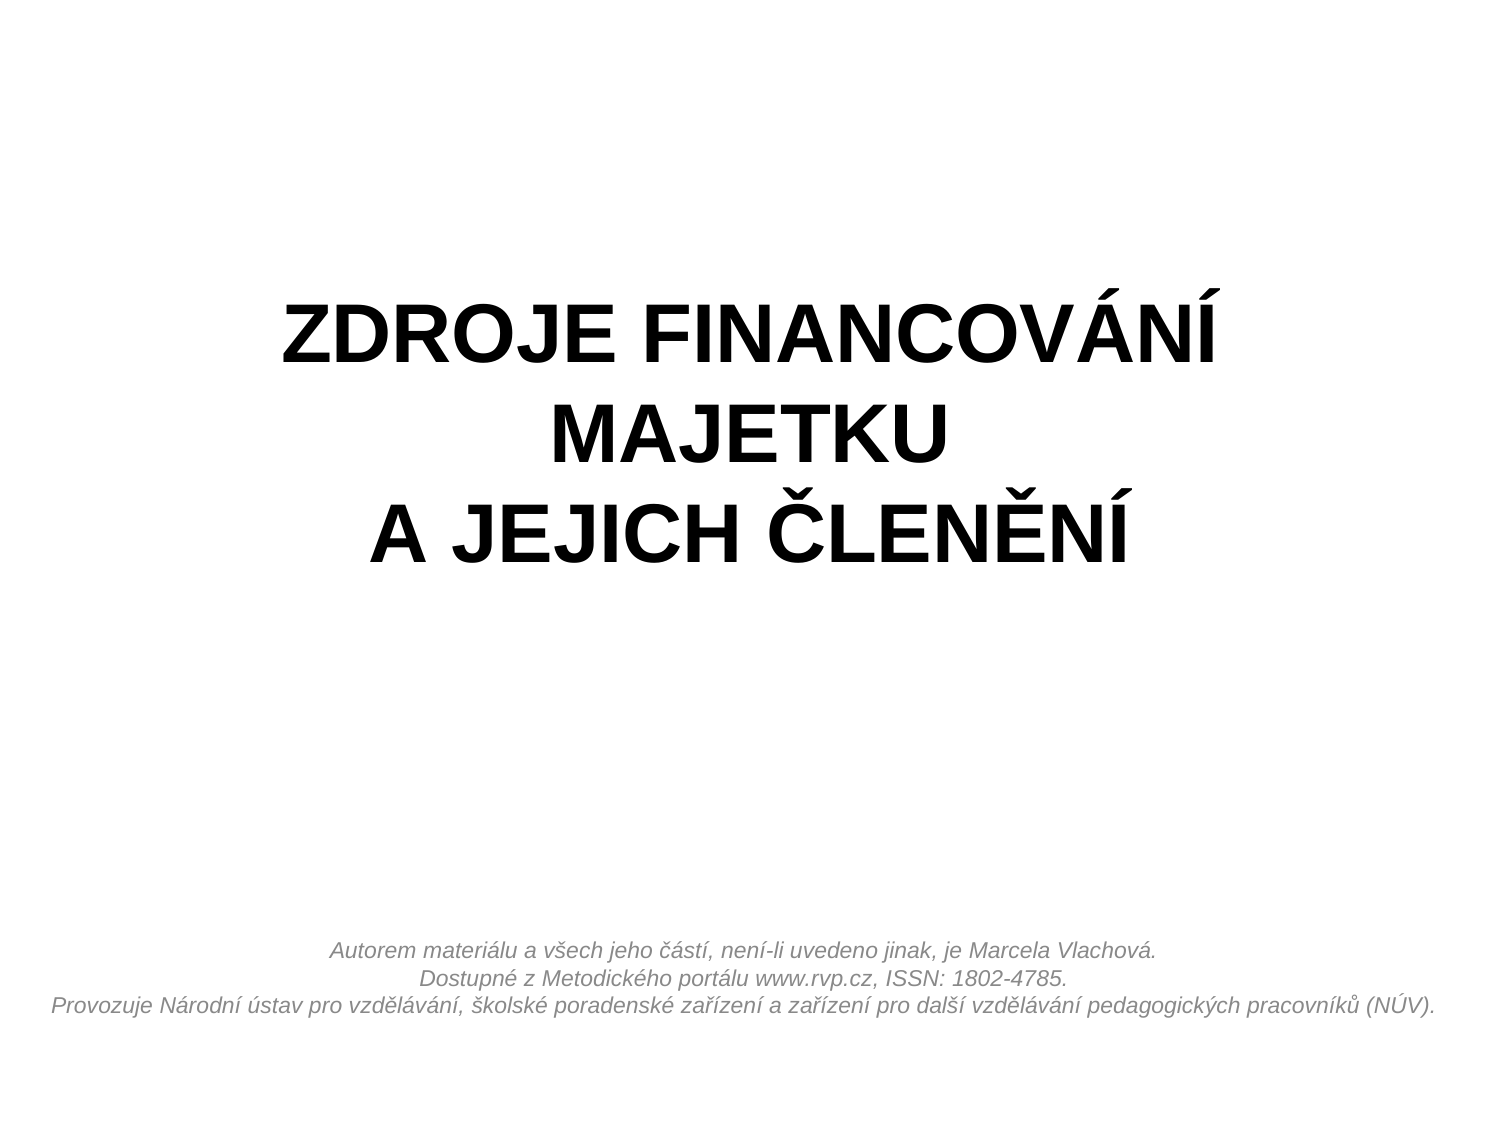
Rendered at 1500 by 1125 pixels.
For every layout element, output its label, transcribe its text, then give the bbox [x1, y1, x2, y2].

title ZDROJE FINANCOVÁNÍ MAJETKU A JEJICH ČLENĚNÍ [112, 267, 1388, 591]
text_box Autorem materiálu a všech jeho částí, není-li uvedeno jinak, je Marcela Vlachová. Dostupné z Metodického portálu www.rvp.cz, ISSN: 1802-4785. Provozuje Národní ústav pro vzdělávání, školské poradenské zařízení a zařízení pro další vzdělávání pedagogických pracovníků (NÚV). [29, 928, 1459, 1079]
